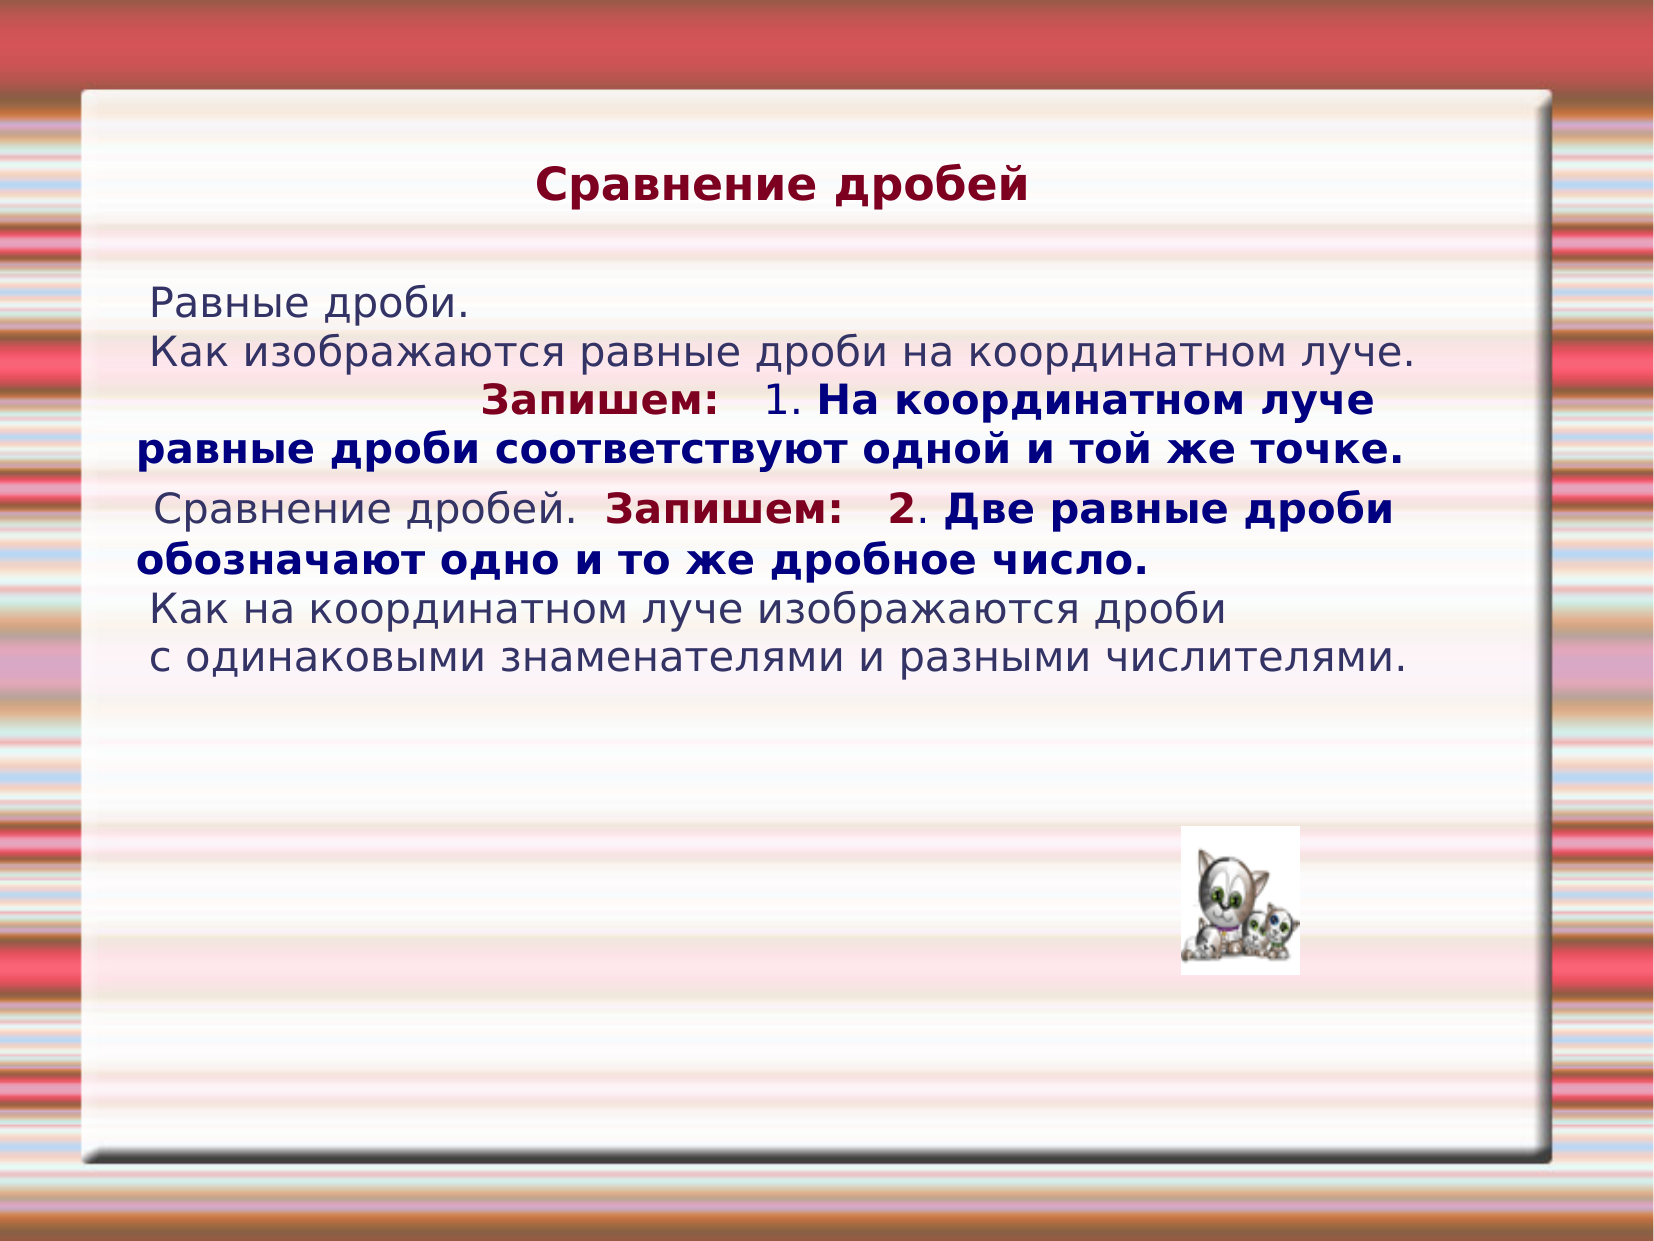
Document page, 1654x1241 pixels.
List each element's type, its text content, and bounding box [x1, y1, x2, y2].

text_box Сравнение дробей Равные дроби. Как изображаются равные дроби на координатном луче. Запишем: 1. На координатном луче равные дроби соответствуют одной и той же точке. Сравнение дробей. Запишем: 2. Две равные дроби обозначают одно и то же дробное число. Как на координатном луче изображаются дроби с одинаковыми знаменателями и разными числителями. [88, 118, 1477, 920]
picture [0, 0, 1654, 1241]
